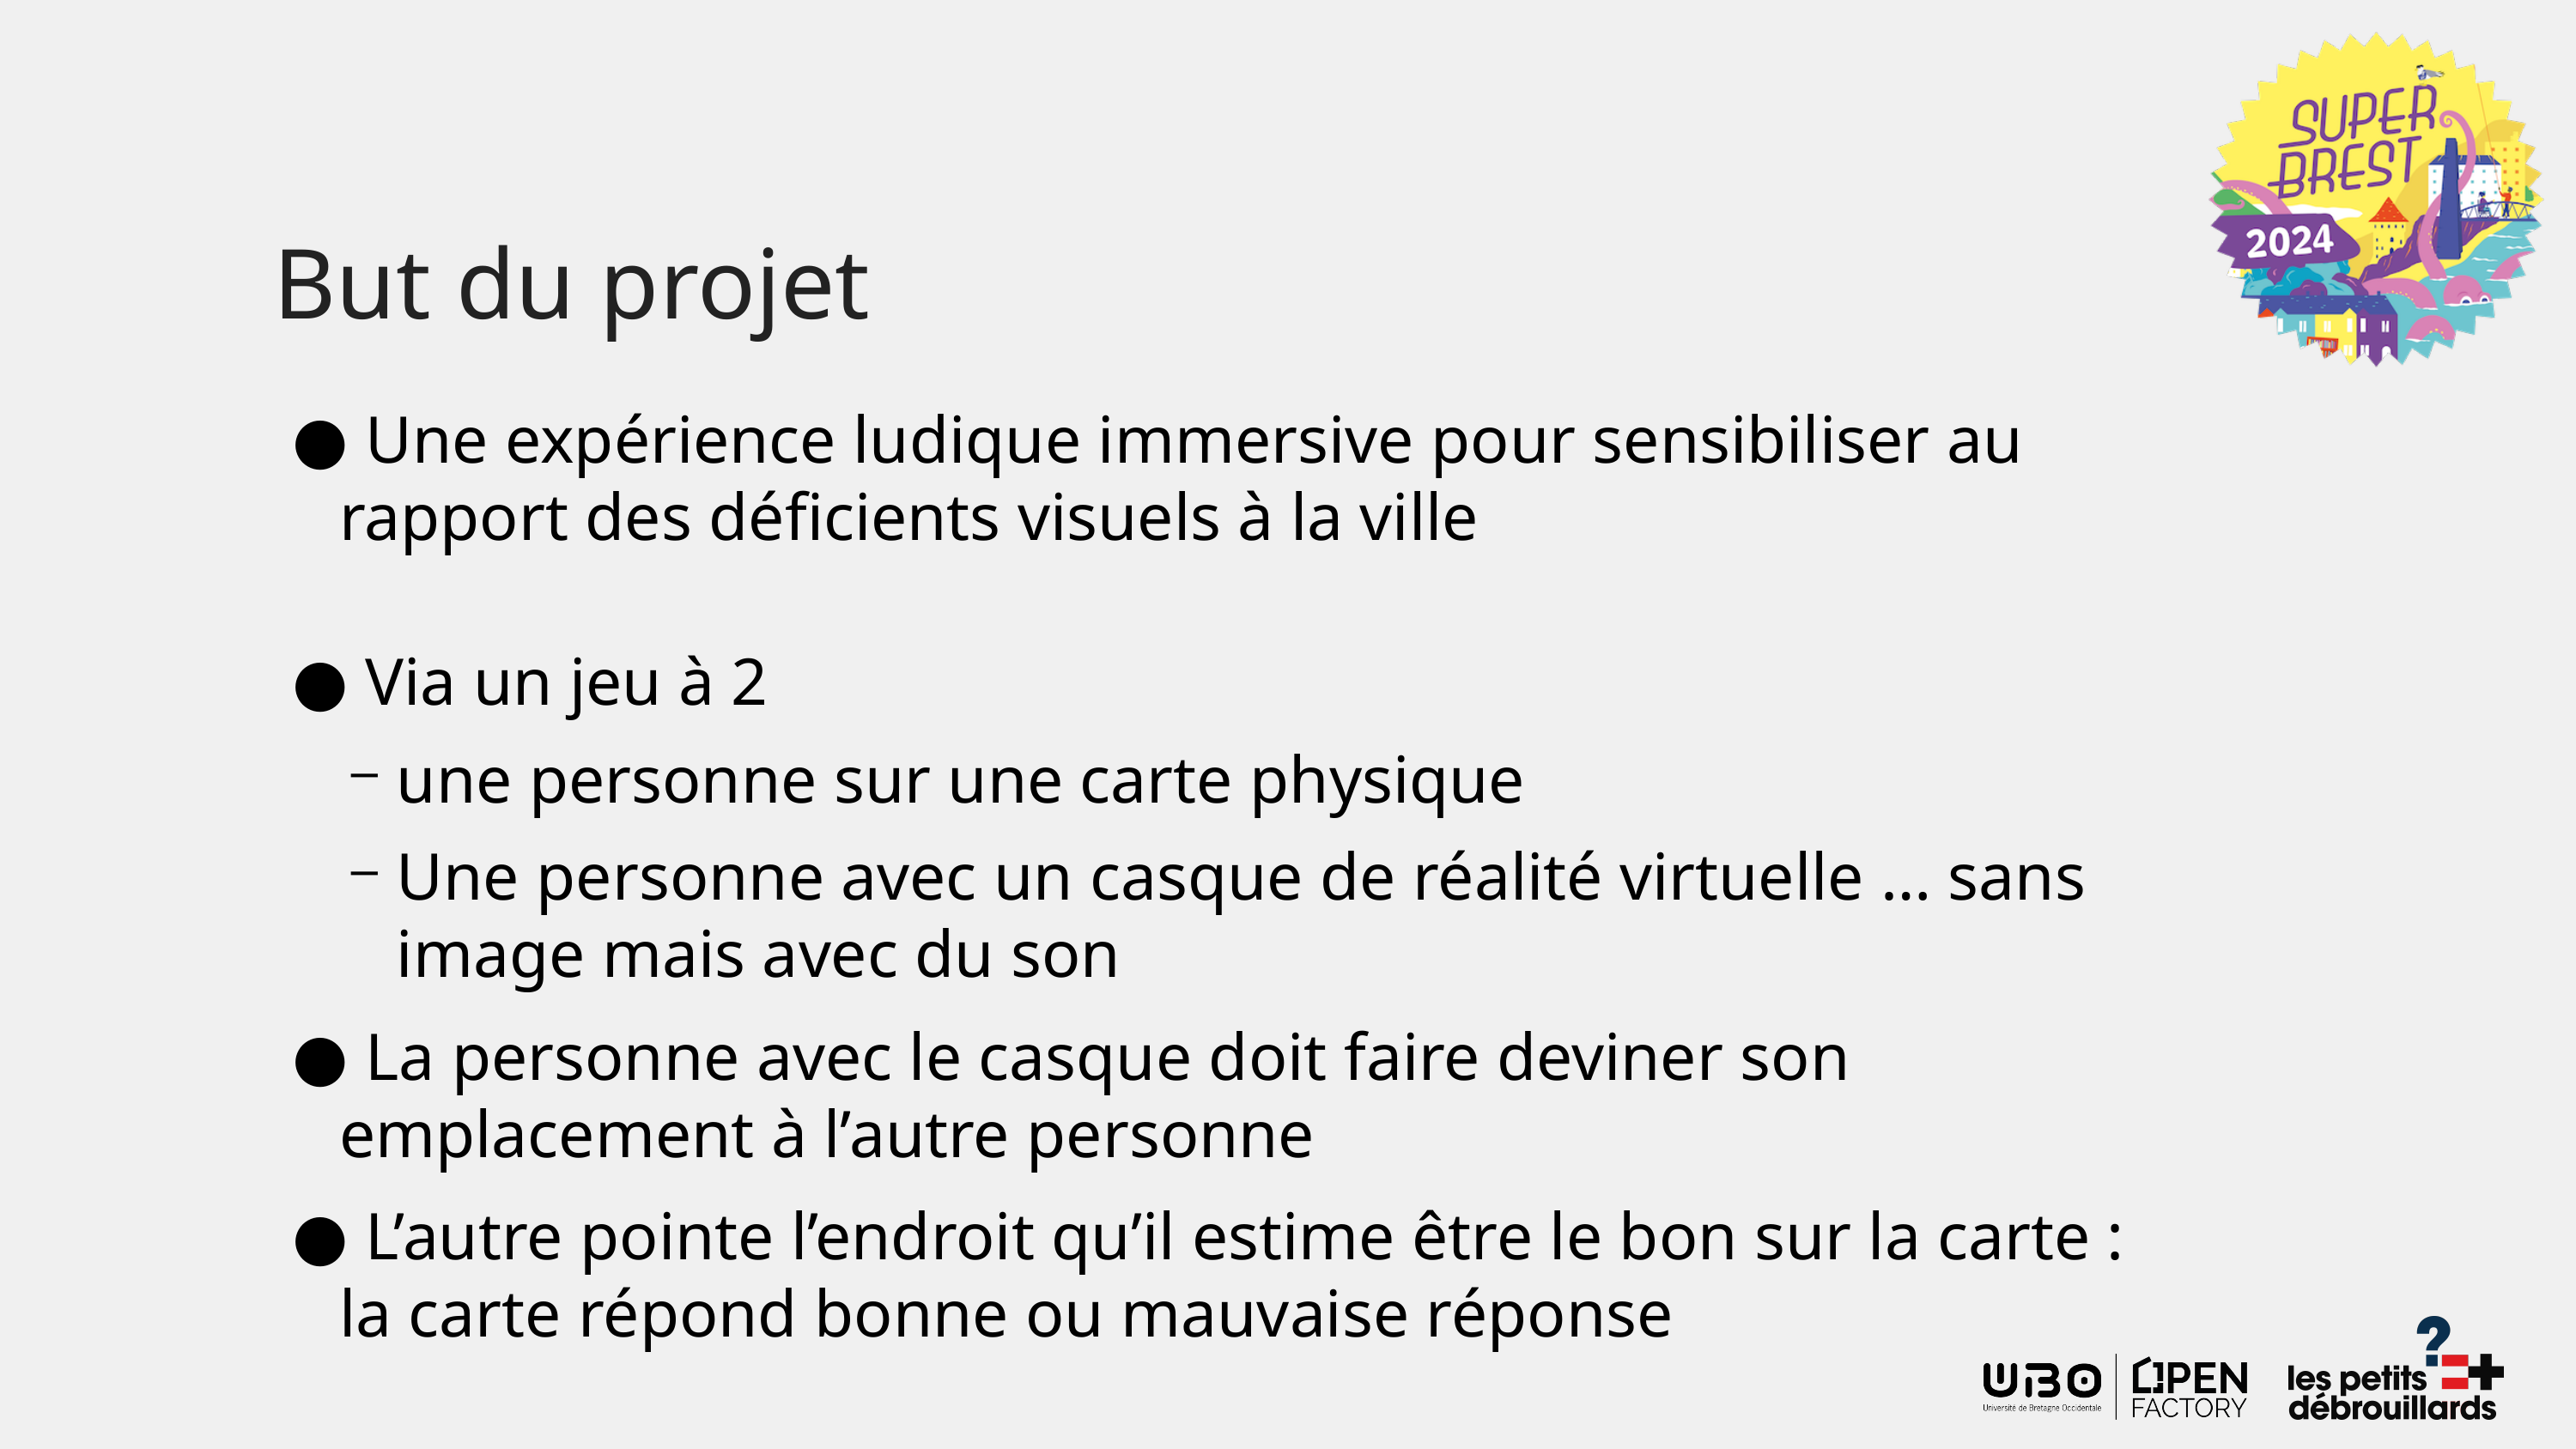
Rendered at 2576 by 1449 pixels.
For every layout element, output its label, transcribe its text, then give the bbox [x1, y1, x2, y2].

picture [2176, 0, 2576, 400]
picture [1984, 1354, 2247, 1420]
title But du projet [273, 217, 1741, 434]
picture [2288, 1316, 2504, 1420]
list Une expérience ludique immersive pour sensibiliser au rapport des déficients visuels à la ville Via un jeu à 2 une personne sur une carte physique Une personne avec un casque de réalité virtuelle … sans image mais avec du son La personne avec le casque doit faire deviner son emplacement à l’autre personne L’autre pointe l’endroit qu’il estime être le bon sur la carte : la carte répond bonne ou mauvaise réponse [275, 398, 2188, 1087]
